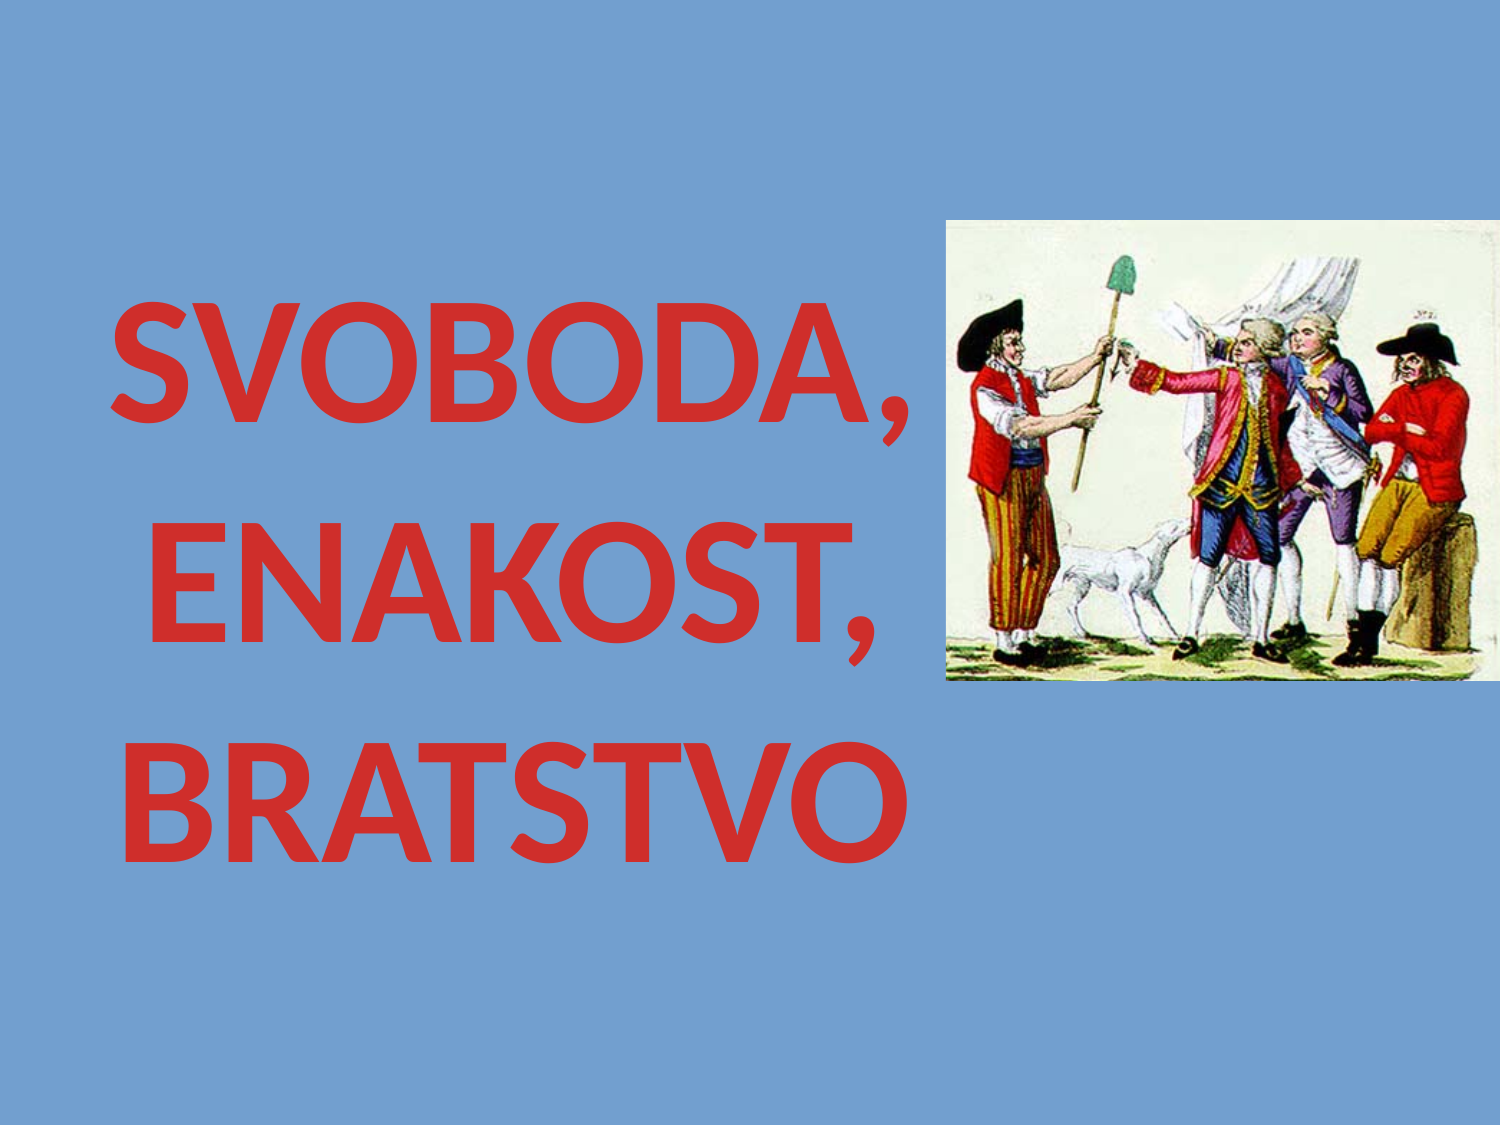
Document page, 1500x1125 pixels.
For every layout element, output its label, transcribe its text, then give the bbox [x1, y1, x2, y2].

picture [945, 220, 1500, 681]
text_box SVOBODA, ENAKOST, BRATSTVO [88, 231, 939, 907]
